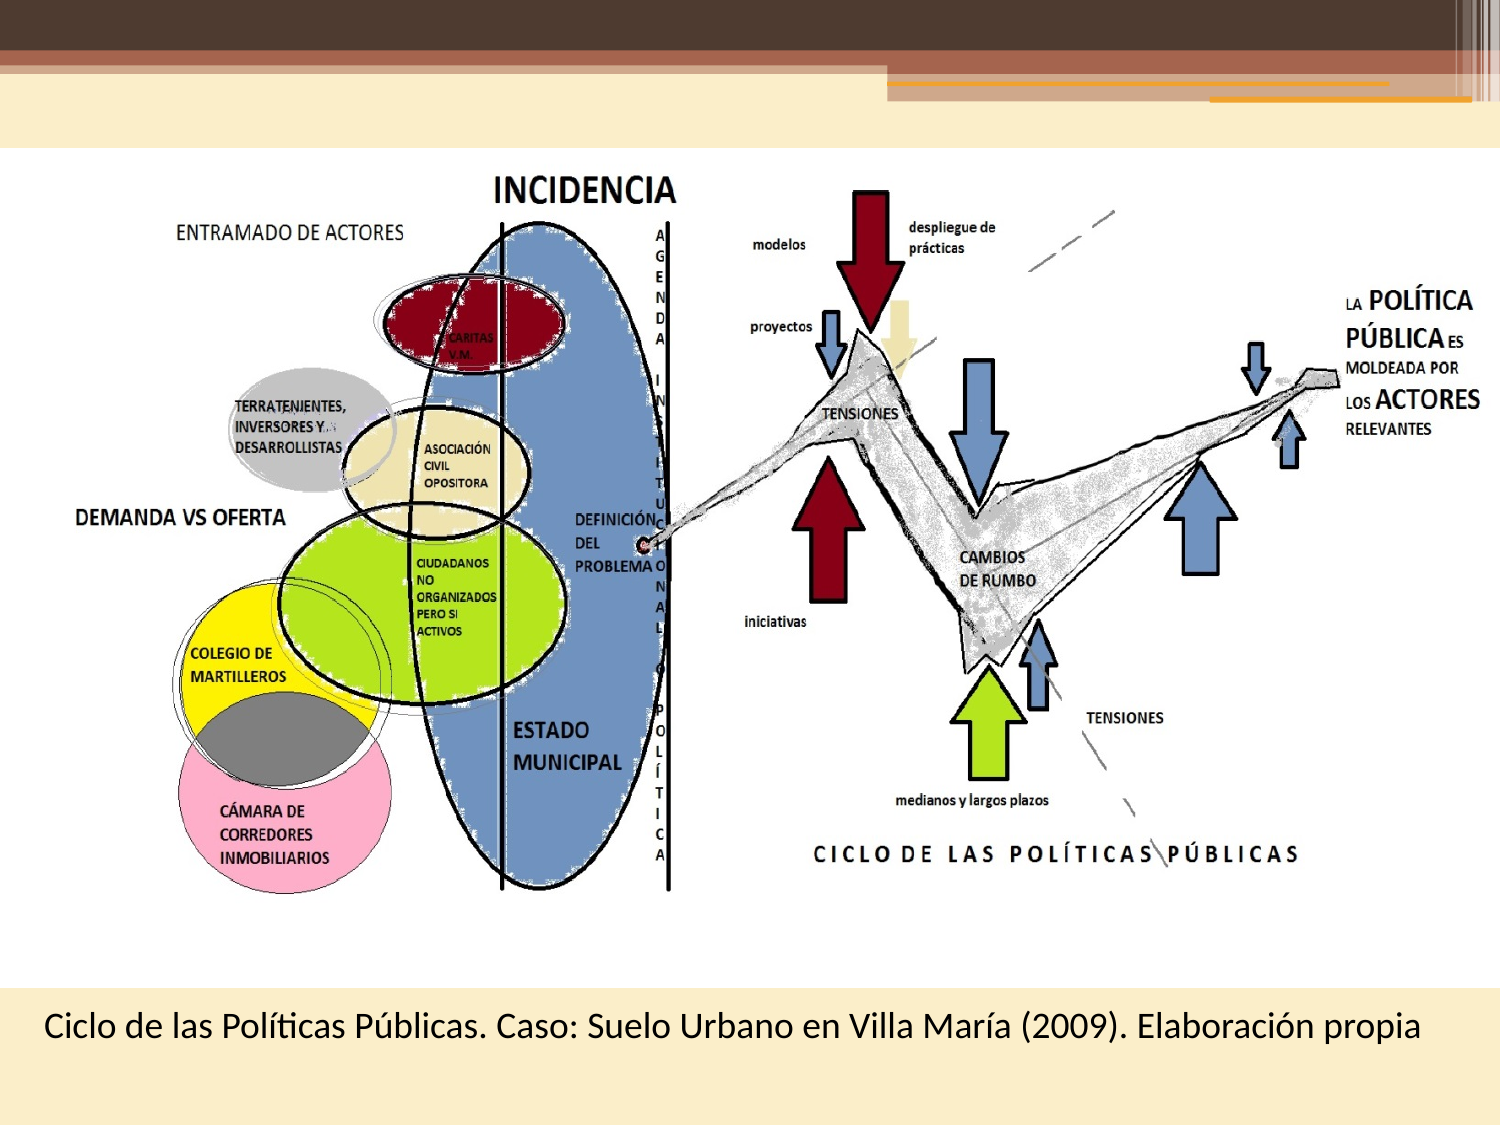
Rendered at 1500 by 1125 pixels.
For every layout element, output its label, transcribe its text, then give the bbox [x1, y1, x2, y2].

picture [0, 148, 1500, 988]
text_box Ciclo de las Políticas Públicas. Caso: Suelo Urbano en Villa María (2009). Elaboración propia [29, 993, 1447, 1054]
